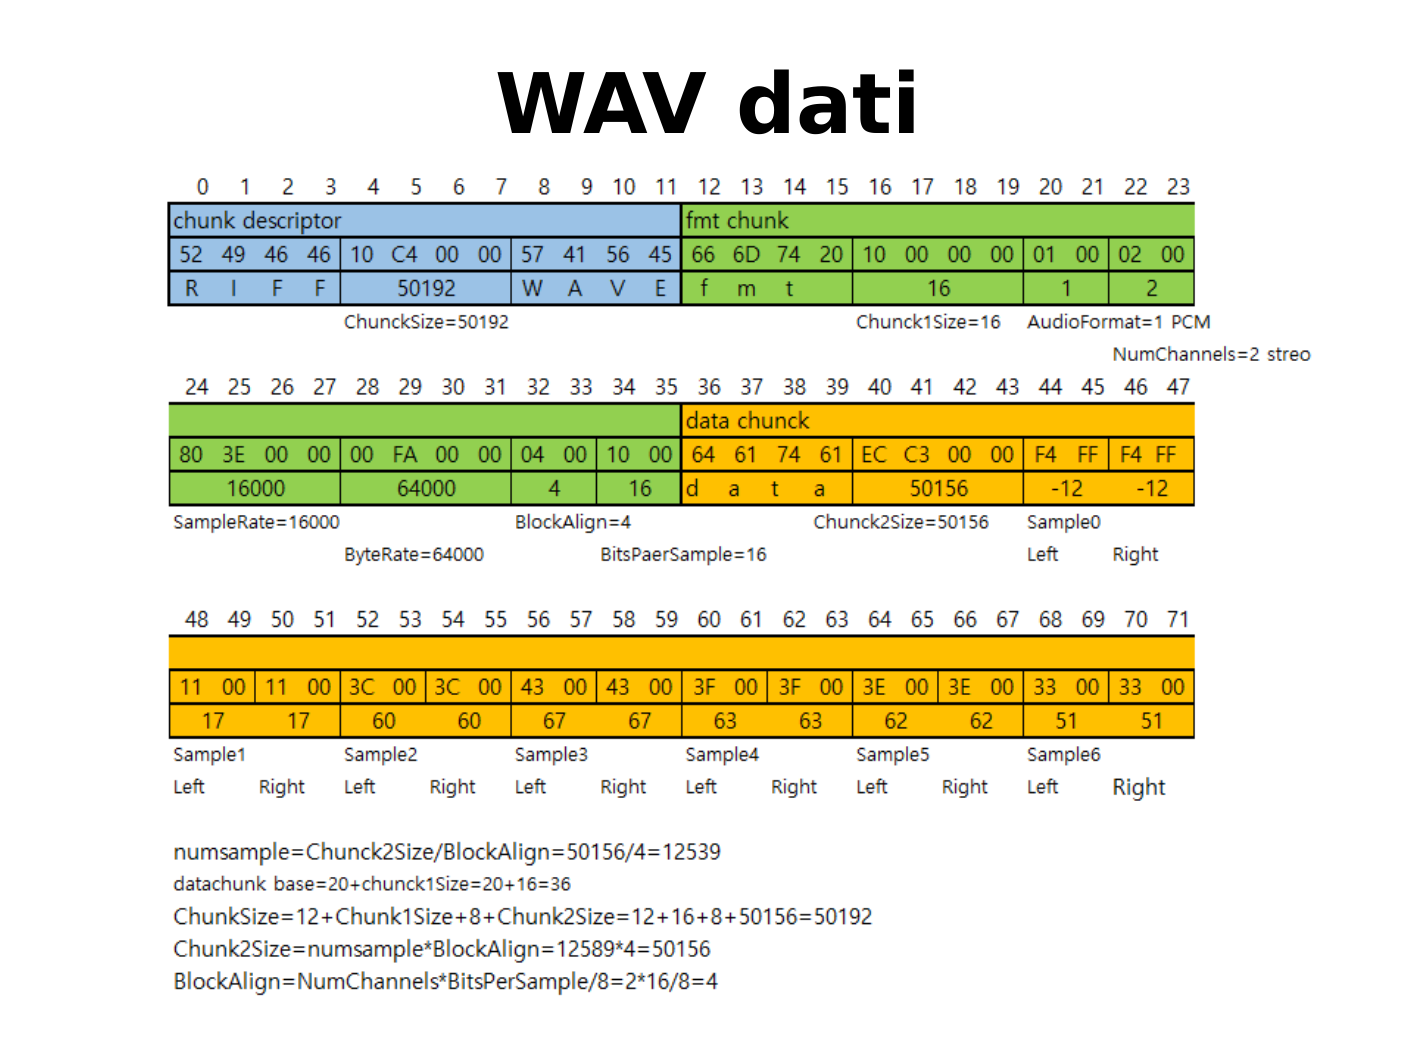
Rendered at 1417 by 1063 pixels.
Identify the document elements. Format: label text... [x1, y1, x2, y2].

title WAV dati [70, 42, 1346, 168]
picture [147, 155, 1329, 1004]
